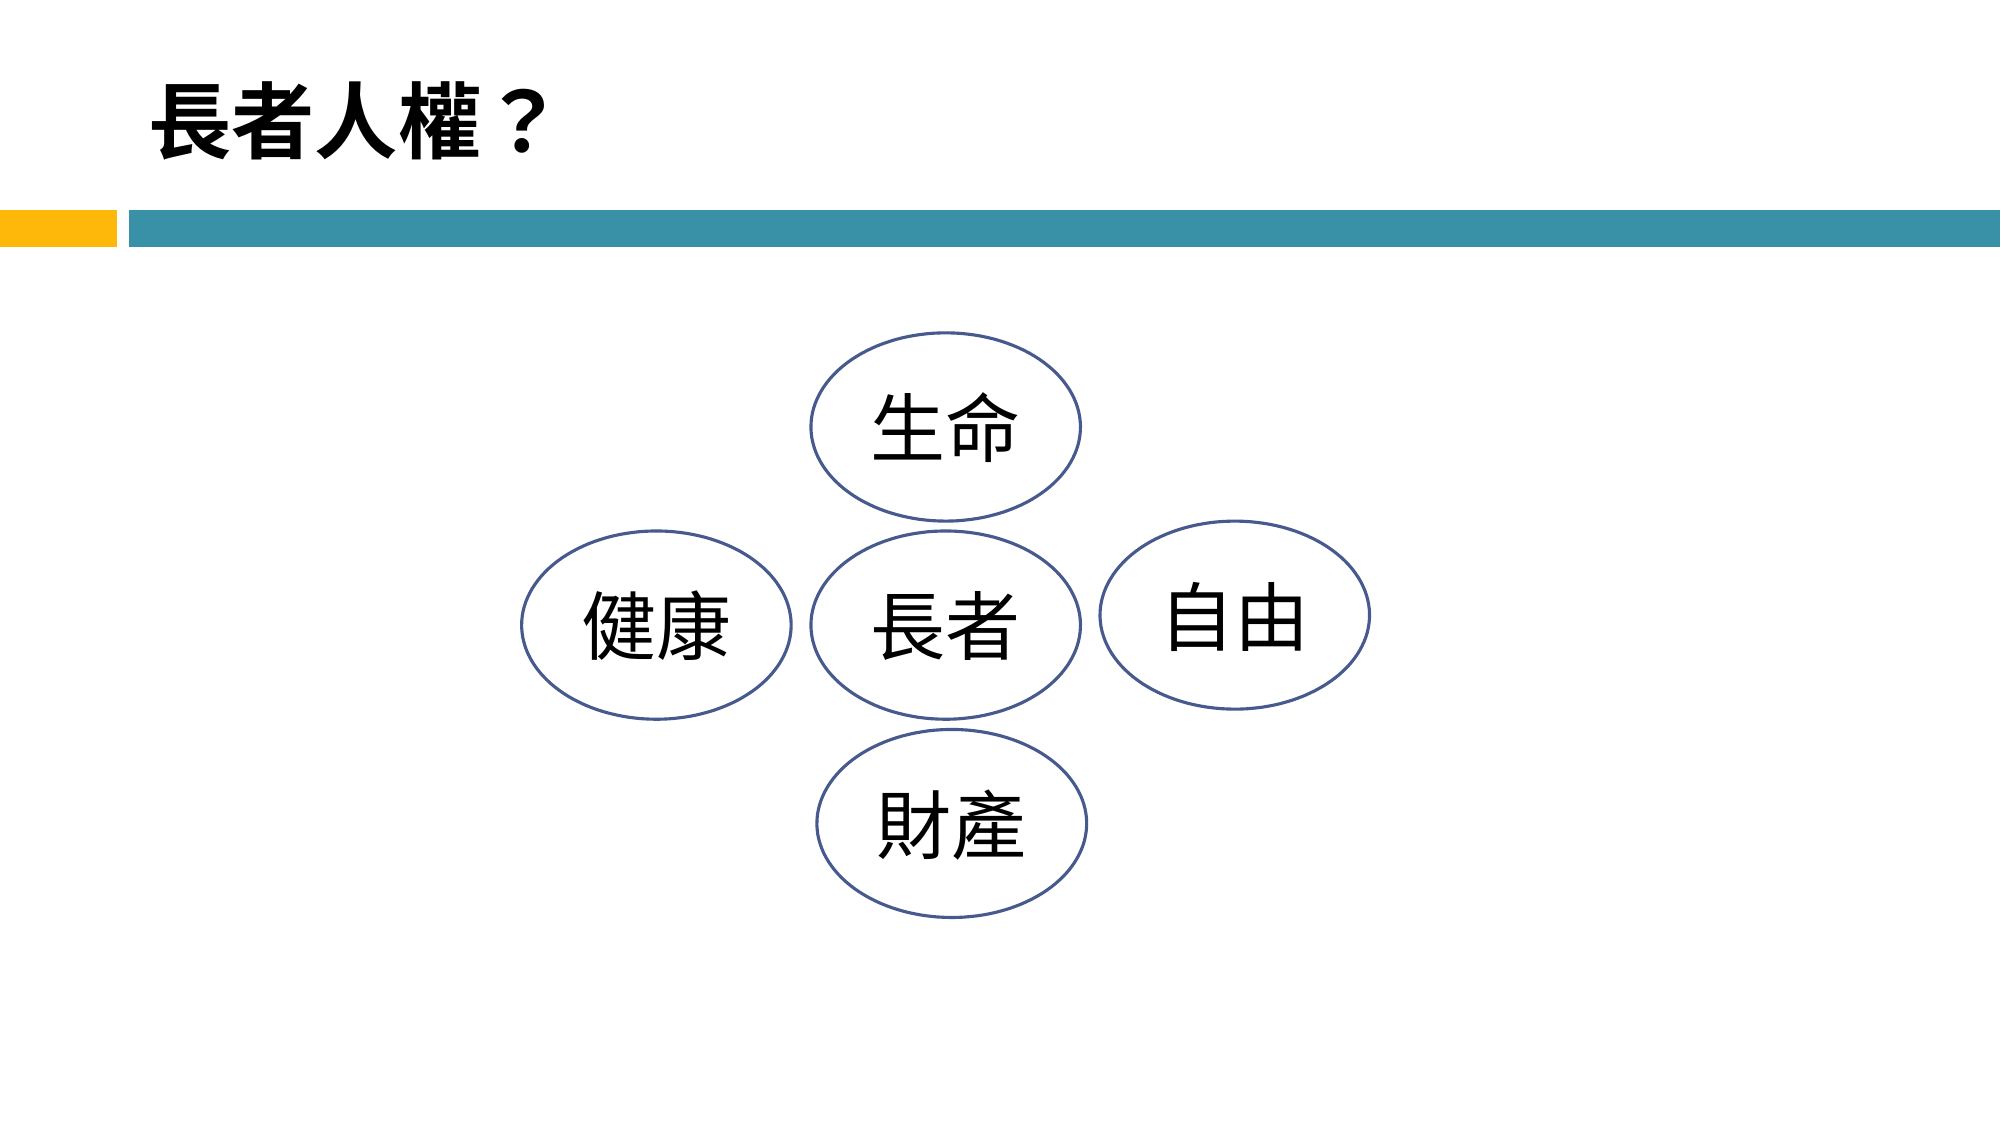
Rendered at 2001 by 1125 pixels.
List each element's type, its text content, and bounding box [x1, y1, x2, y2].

list [269, 342, 2000, 909]
text_box 長者 [810, 530, 1081, 720]
text_box 自由 [1100, 521, 1370, 710]
title 長者人權？ [133, 37, 1917, 201]
text_box 健康 [521, 530, 792, 720]
text_box 生命 [810, 332, 1081, 522]
text_box 財產 [816, 729, 1087, 918]
